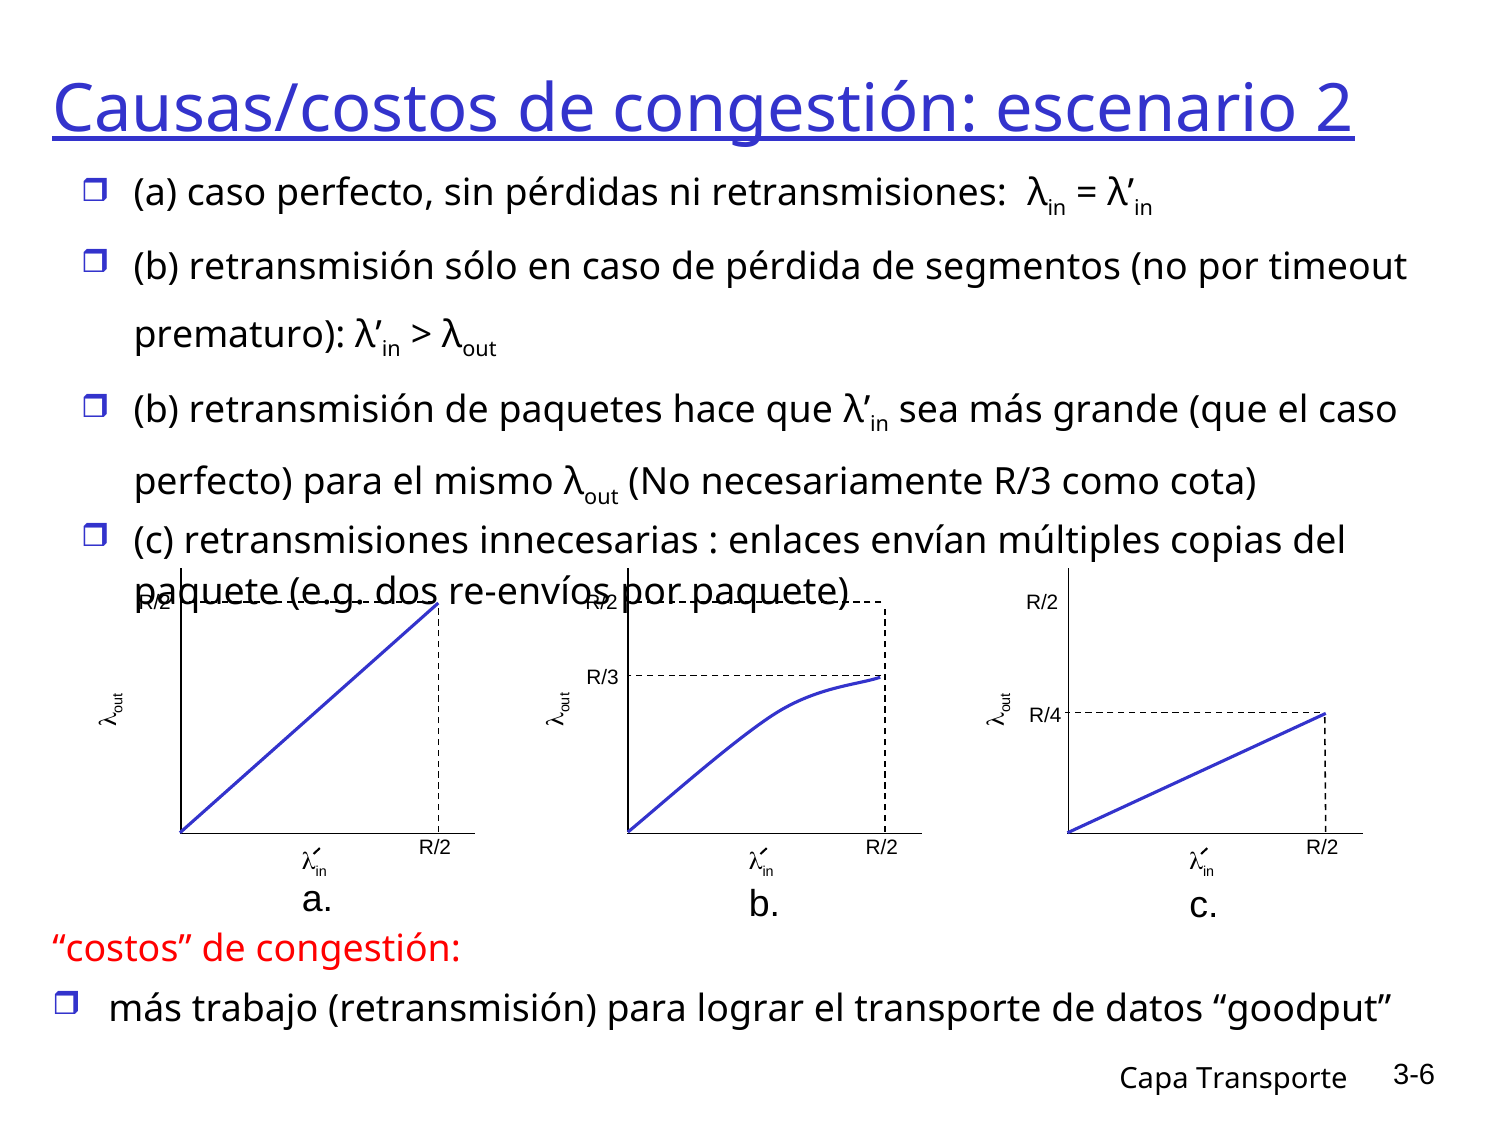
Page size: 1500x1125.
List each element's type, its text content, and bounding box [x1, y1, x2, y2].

title Causas/costos de congestión: escenario 2 [37, 15, 1500, 196]
text_box R/2 [1011, 582, 1074, 622]
text_box in [1174, 839, 1230, 875]
text_box R/2 [123, 582, 186, 622]
text_box R/2 [850, 828, 913, 868]
text_box a. [287, 869, 349, 927]
text_box out [85, 627, 134, 742]
text_box R/2 [570, 582, 633, 622]
text_box out [973, 627, 1021, 742]
text_box R/4 [1014, 696, 1077, 736]
text_box out [532, 627, 581, 742]
text_box R/2 [403, 828, 466, 868]
list (a) caso perfecto, sin pérdidas ni retransmisiones: λin = λ’in (b) retransmisión sólo en caso de pérdida de segmentos (no por timeout prematuro): λ’in > λout (b) retransmisión de paquetes hace que λ’in sea más grande (que el caso perfecto) para el mismo λout (No necesariamente R/3 como cota) (c) retransmisiones innecesarias : enlaces envían múltiples copias del paquete (e.g. dos re-envíos por paquete) [63, 157, 1489, 854]
text_box in [733, 839, 789, 887]
text_box R/3 [571, 658, 634, 697]
text_box in [287, 839, 342, 869]
text_box R/2 [1291, 828, 1354, 868]
text_box c. [1174, 875, 1234, 933]
text_box “costos” de congestión: más trabajo (retransmisión) para lograr el transporte de datos “goodput” [37, 913, 1500, 1077]
text_box b. [734, 875, 796, 933]
